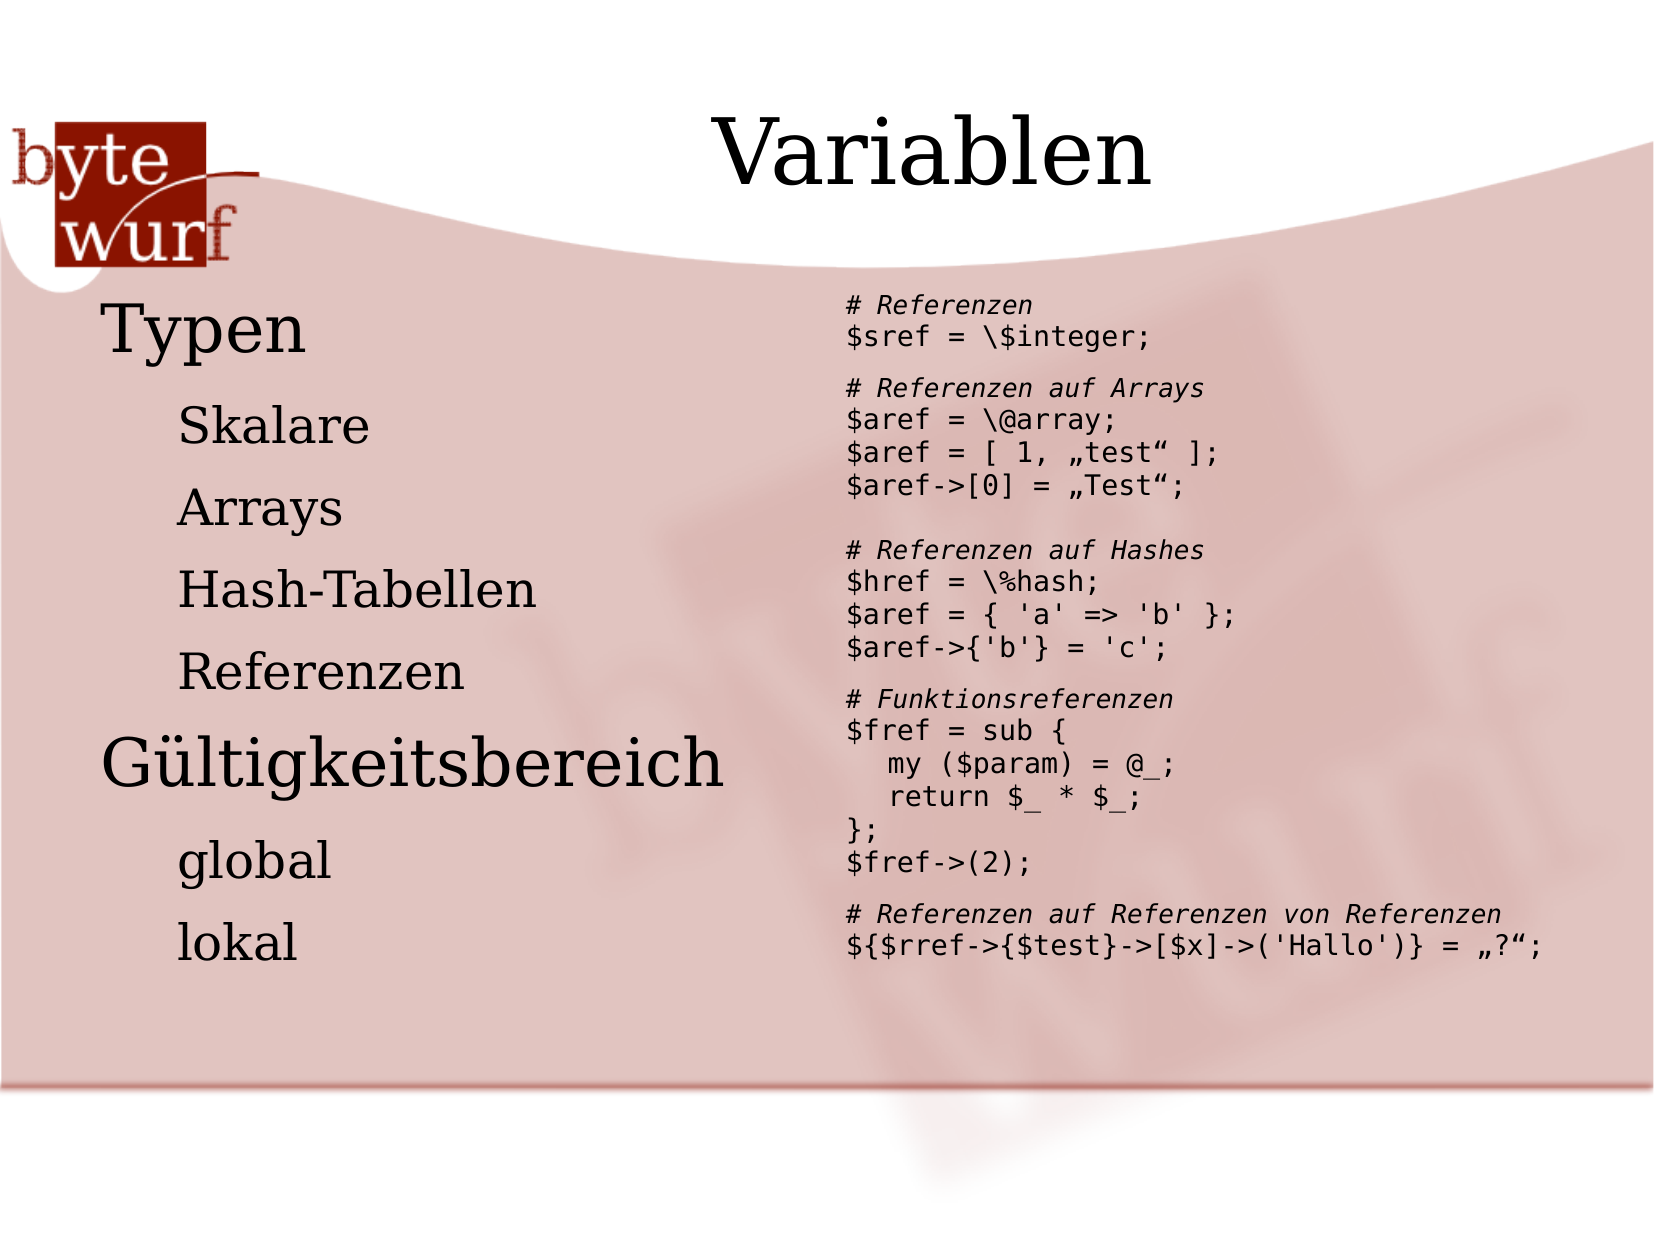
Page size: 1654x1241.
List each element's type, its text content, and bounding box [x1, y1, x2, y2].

list Typen Skalare Arrays Hash-Tabellen Referenzen Gültigkeitsbereich global lokal [82, 290, 809, 1078]
picture [0, 33, 1654, 1203]
chart [845, 290, 1570, 1092]
title Variablen [295, 49, 1571, 257]
